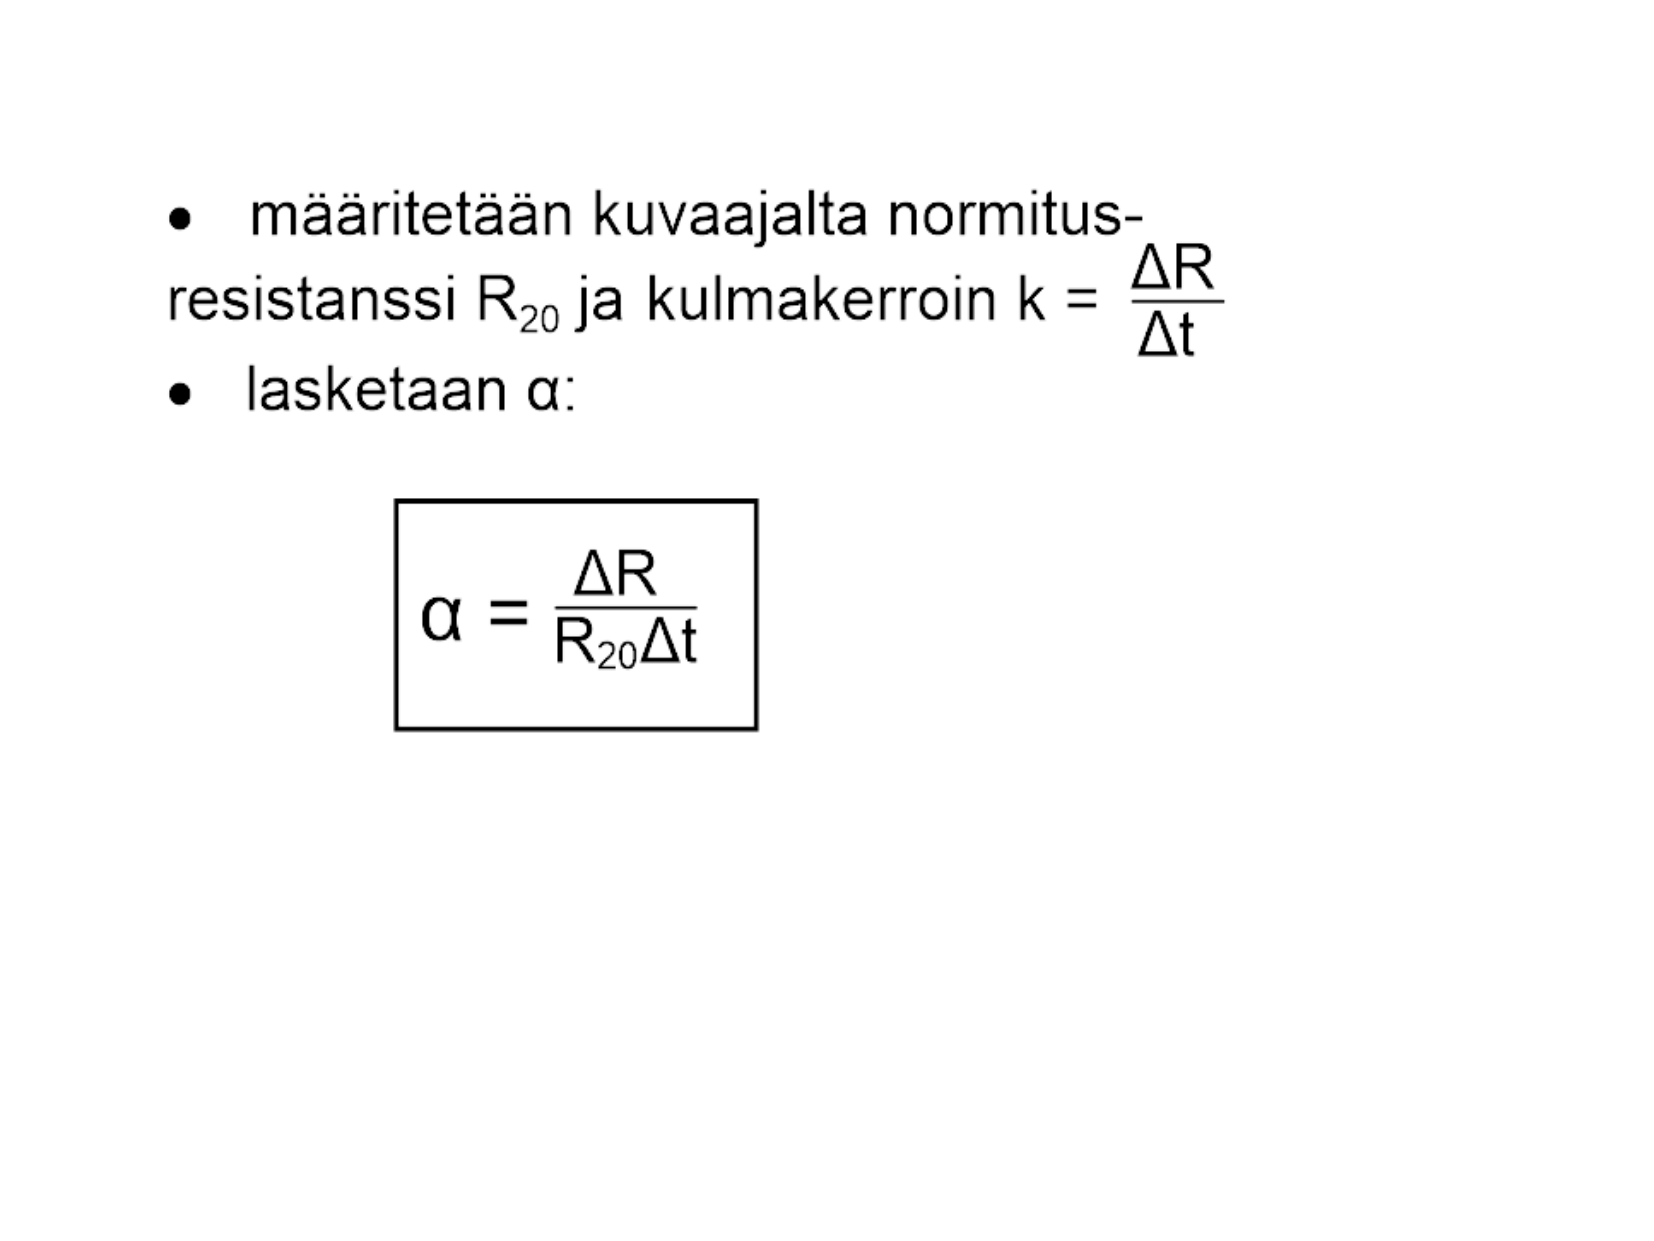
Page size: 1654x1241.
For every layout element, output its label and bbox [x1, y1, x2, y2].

picture [115, 95, 1347, 768]
